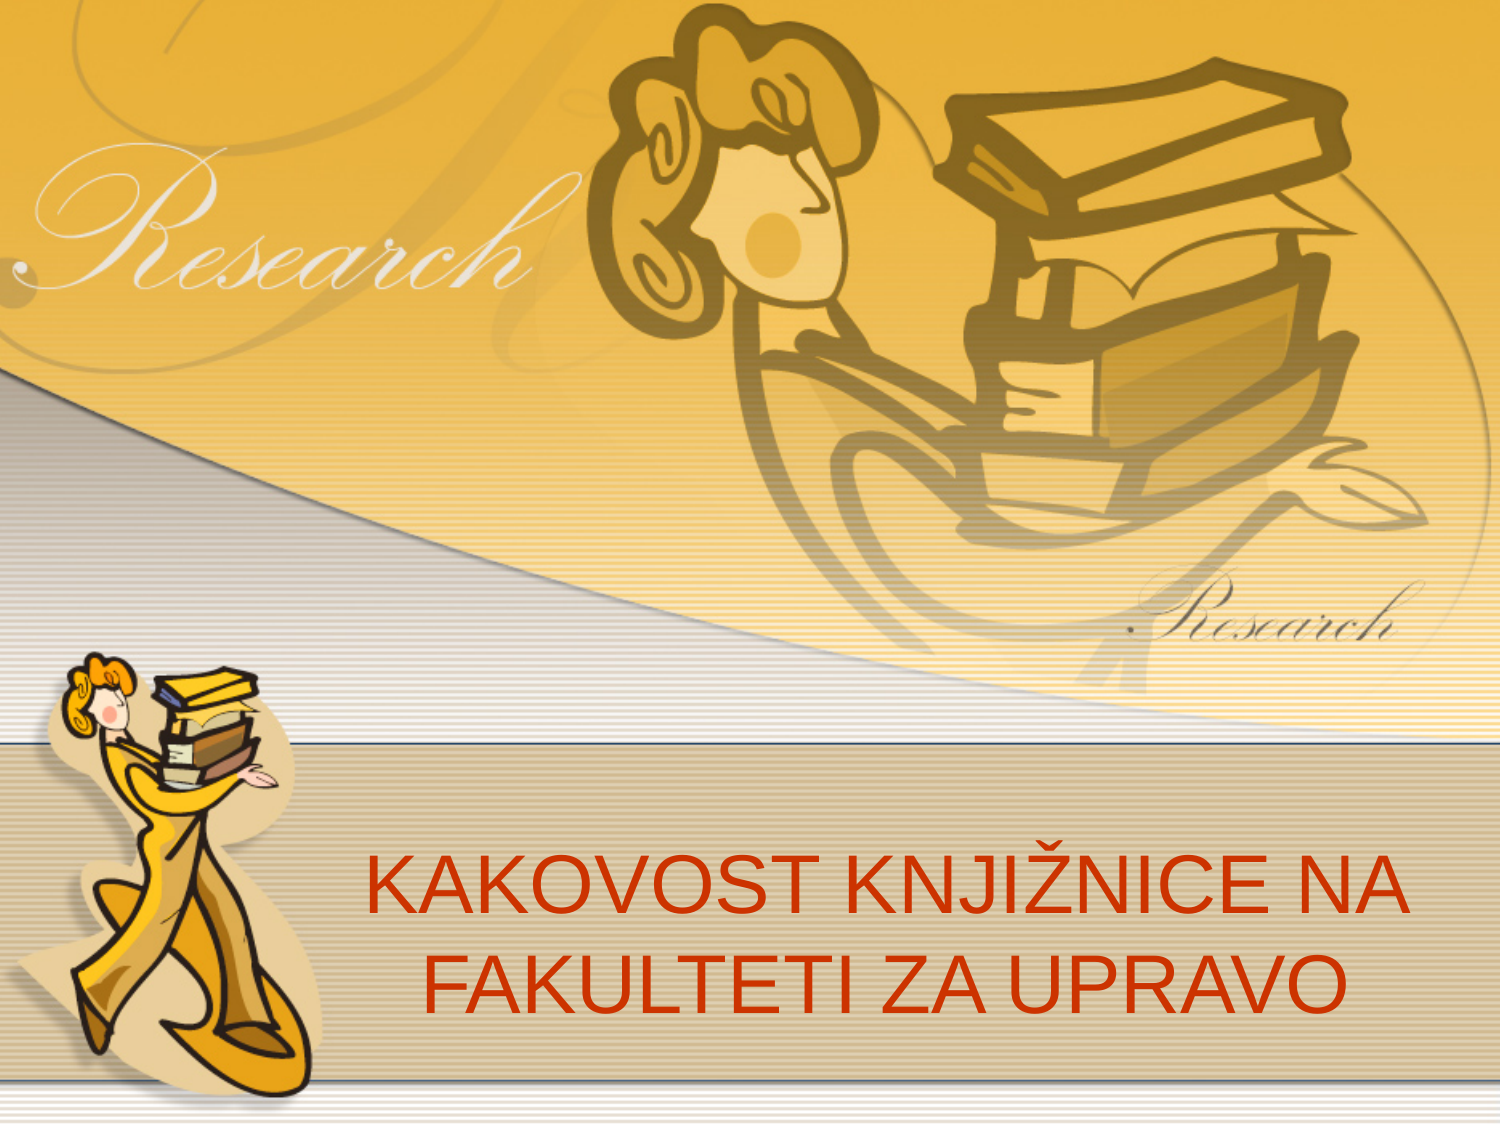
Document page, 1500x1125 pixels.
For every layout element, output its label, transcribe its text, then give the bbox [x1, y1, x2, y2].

title KAKOVOST KNJIŽNICE NA FAKULTETI ZA UPRAVO [312, 810, 1458, 1038]
picture [0, 0, 1500, 1125]
